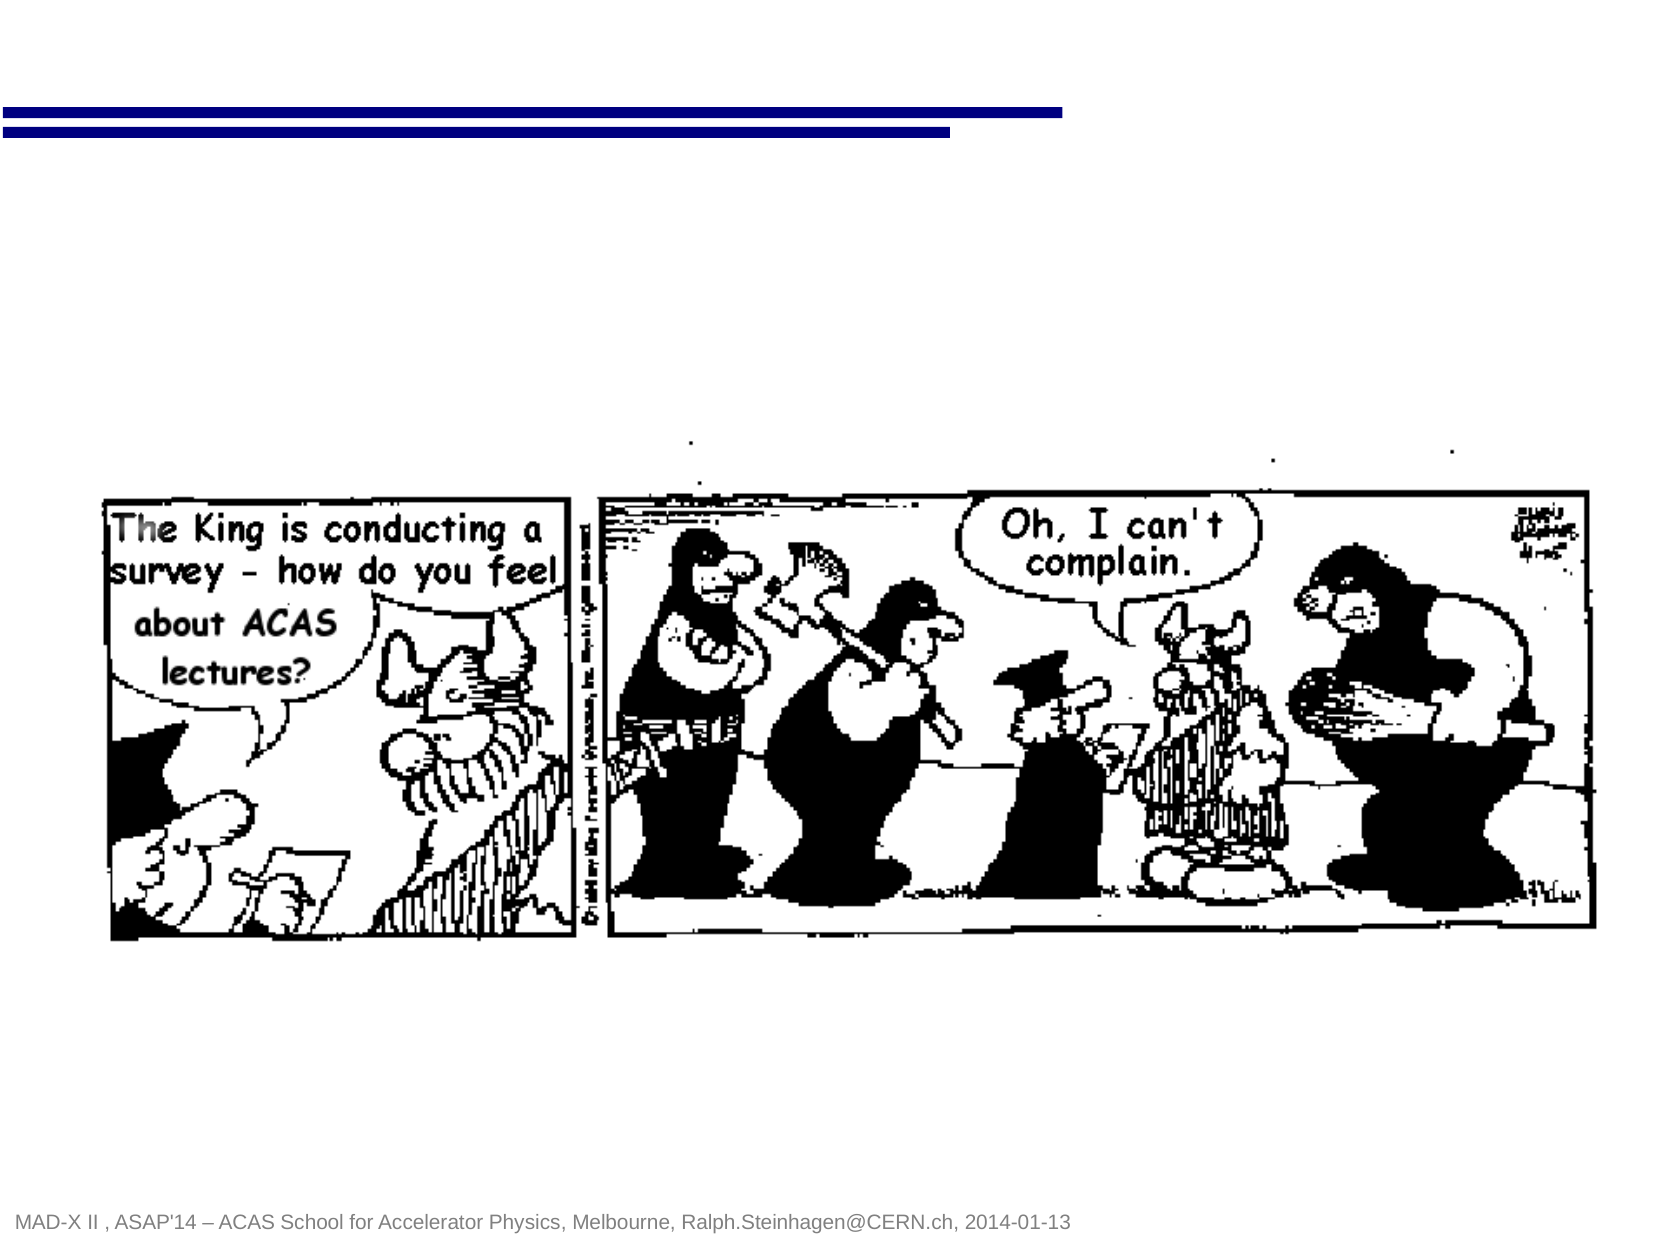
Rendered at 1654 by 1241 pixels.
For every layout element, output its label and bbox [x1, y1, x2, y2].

picture [64, 433, 1628, 964]
